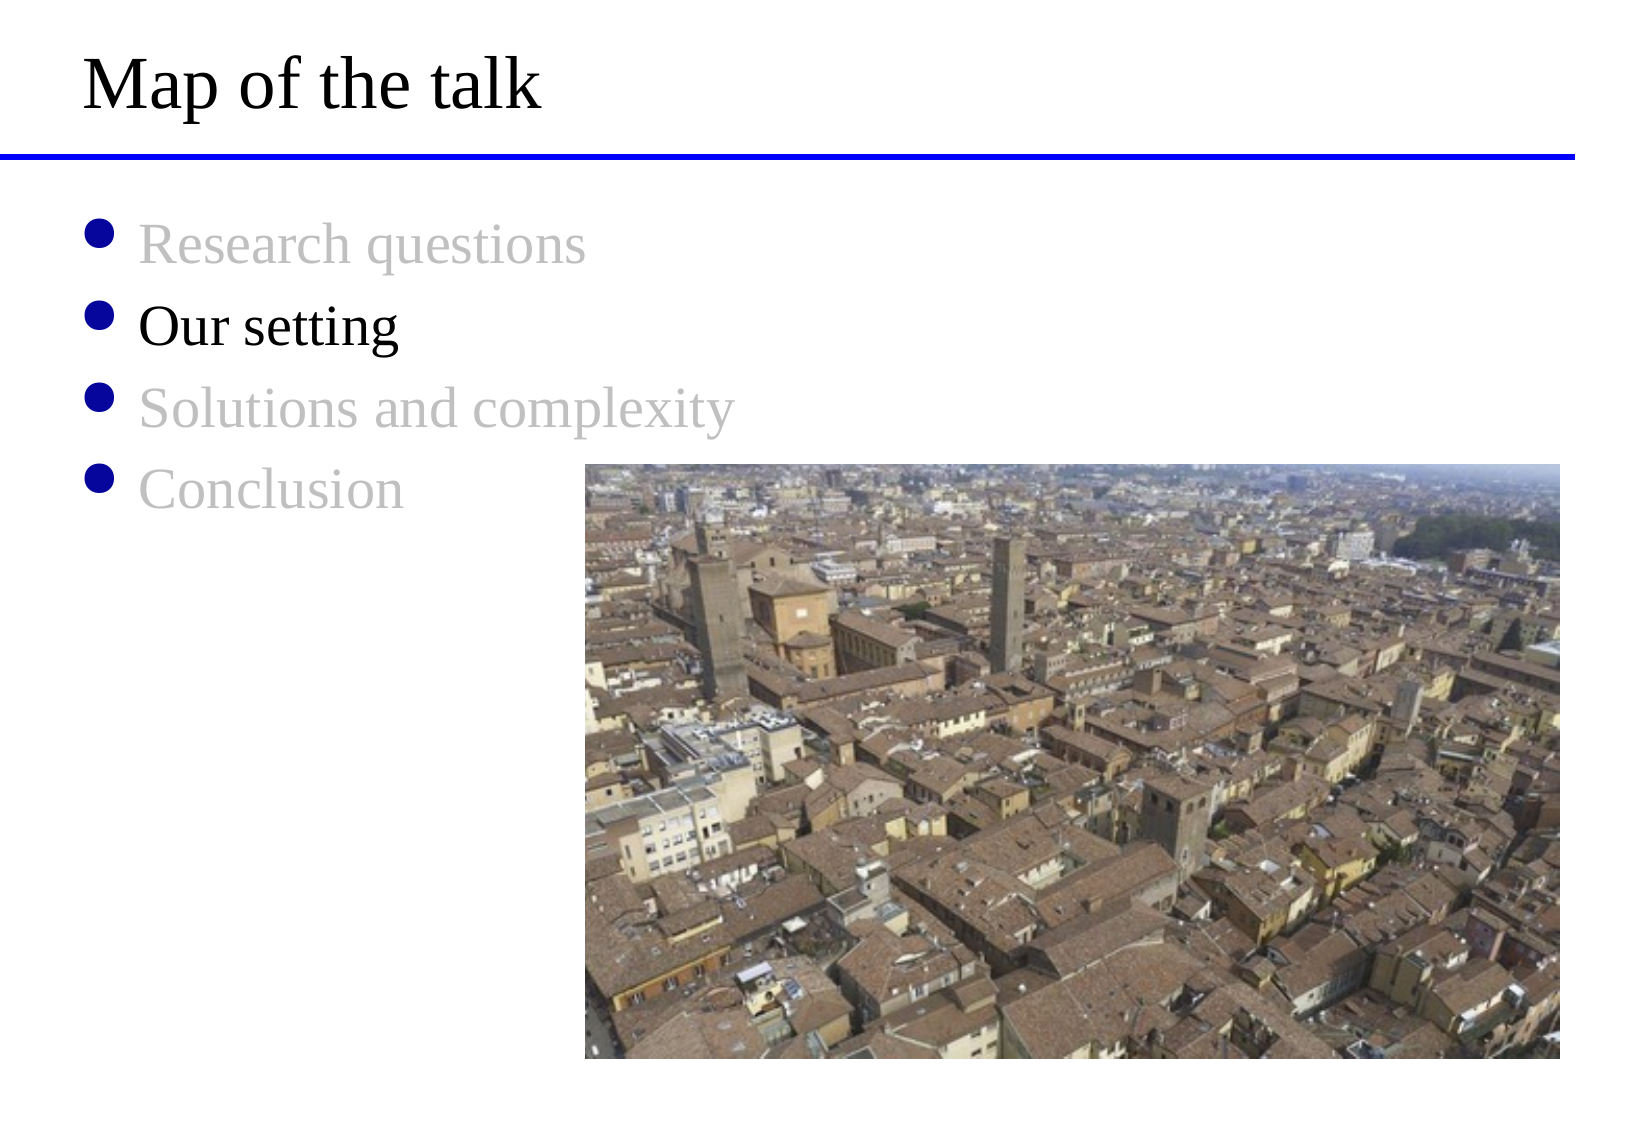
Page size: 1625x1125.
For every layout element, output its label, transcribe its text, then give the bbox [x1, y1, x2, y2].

list Research questions Our setting Solutions and complexity Conclusion [67, 198, 1546, 1061]
picture [585, 464, 1560, 1059]
title Map of the talk [67, 27, 1544, 131]
